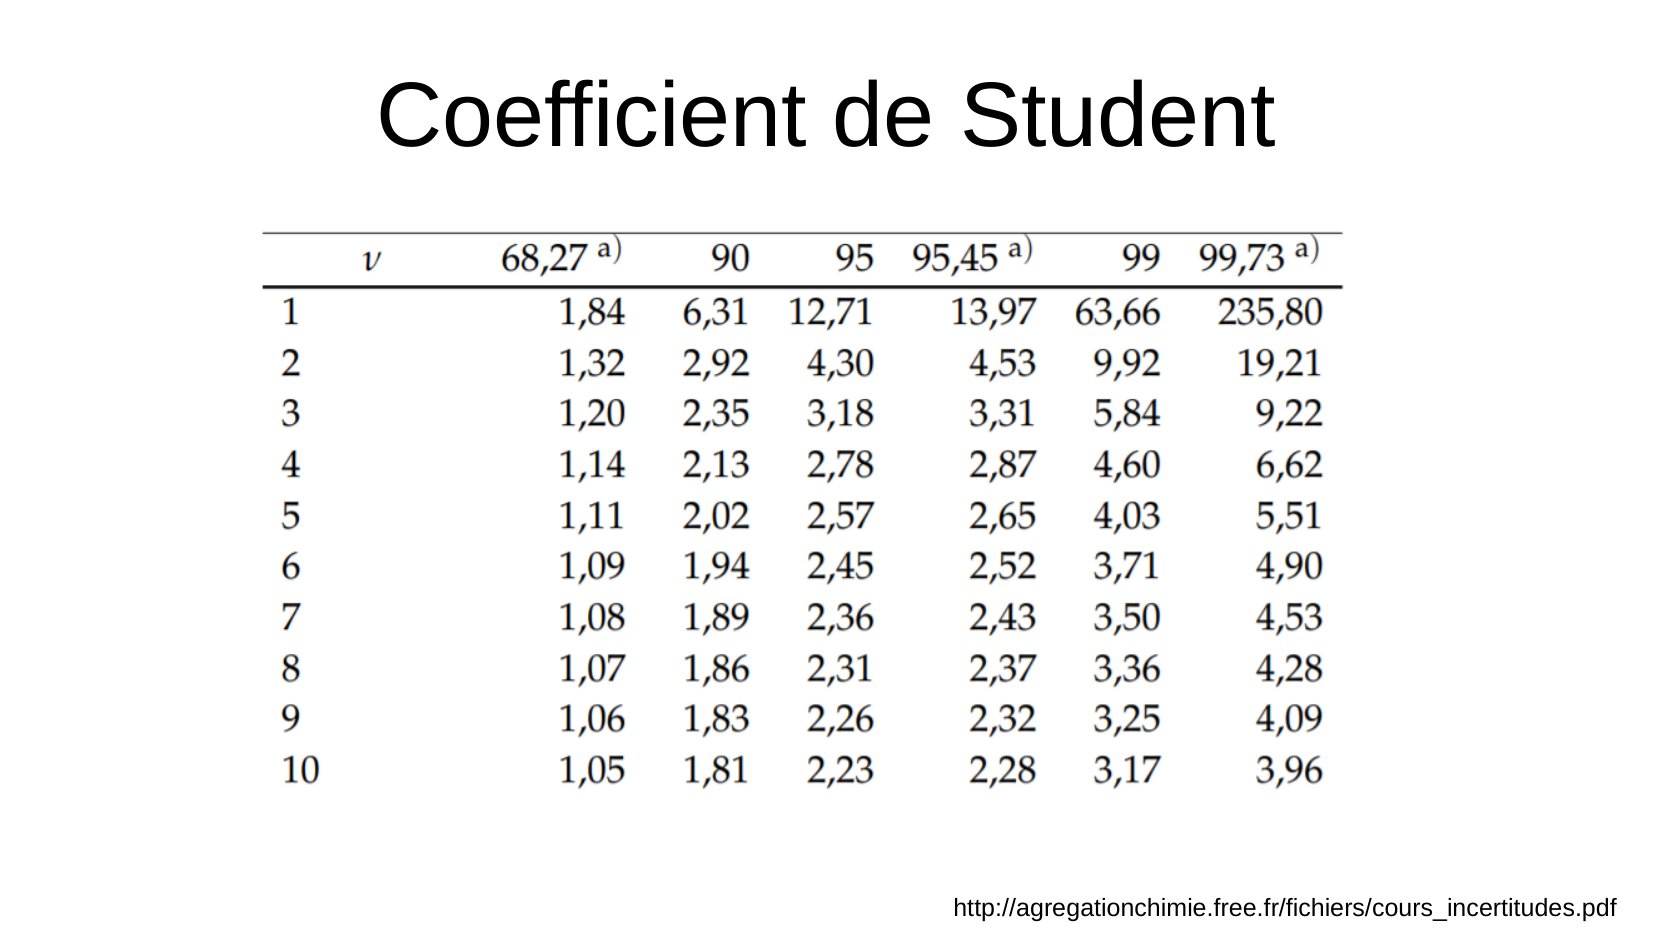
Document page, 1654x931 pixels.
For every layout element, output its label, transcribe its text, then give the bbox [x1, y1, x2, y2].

title Coefficient de Student [82, 37, 1571, 193]
text_box http://agregationchimie.free.fr/fichiers/cours_incertitudes.pdf [938, 885, 1654, 931]
picture [249, 224, 1359, 797]
